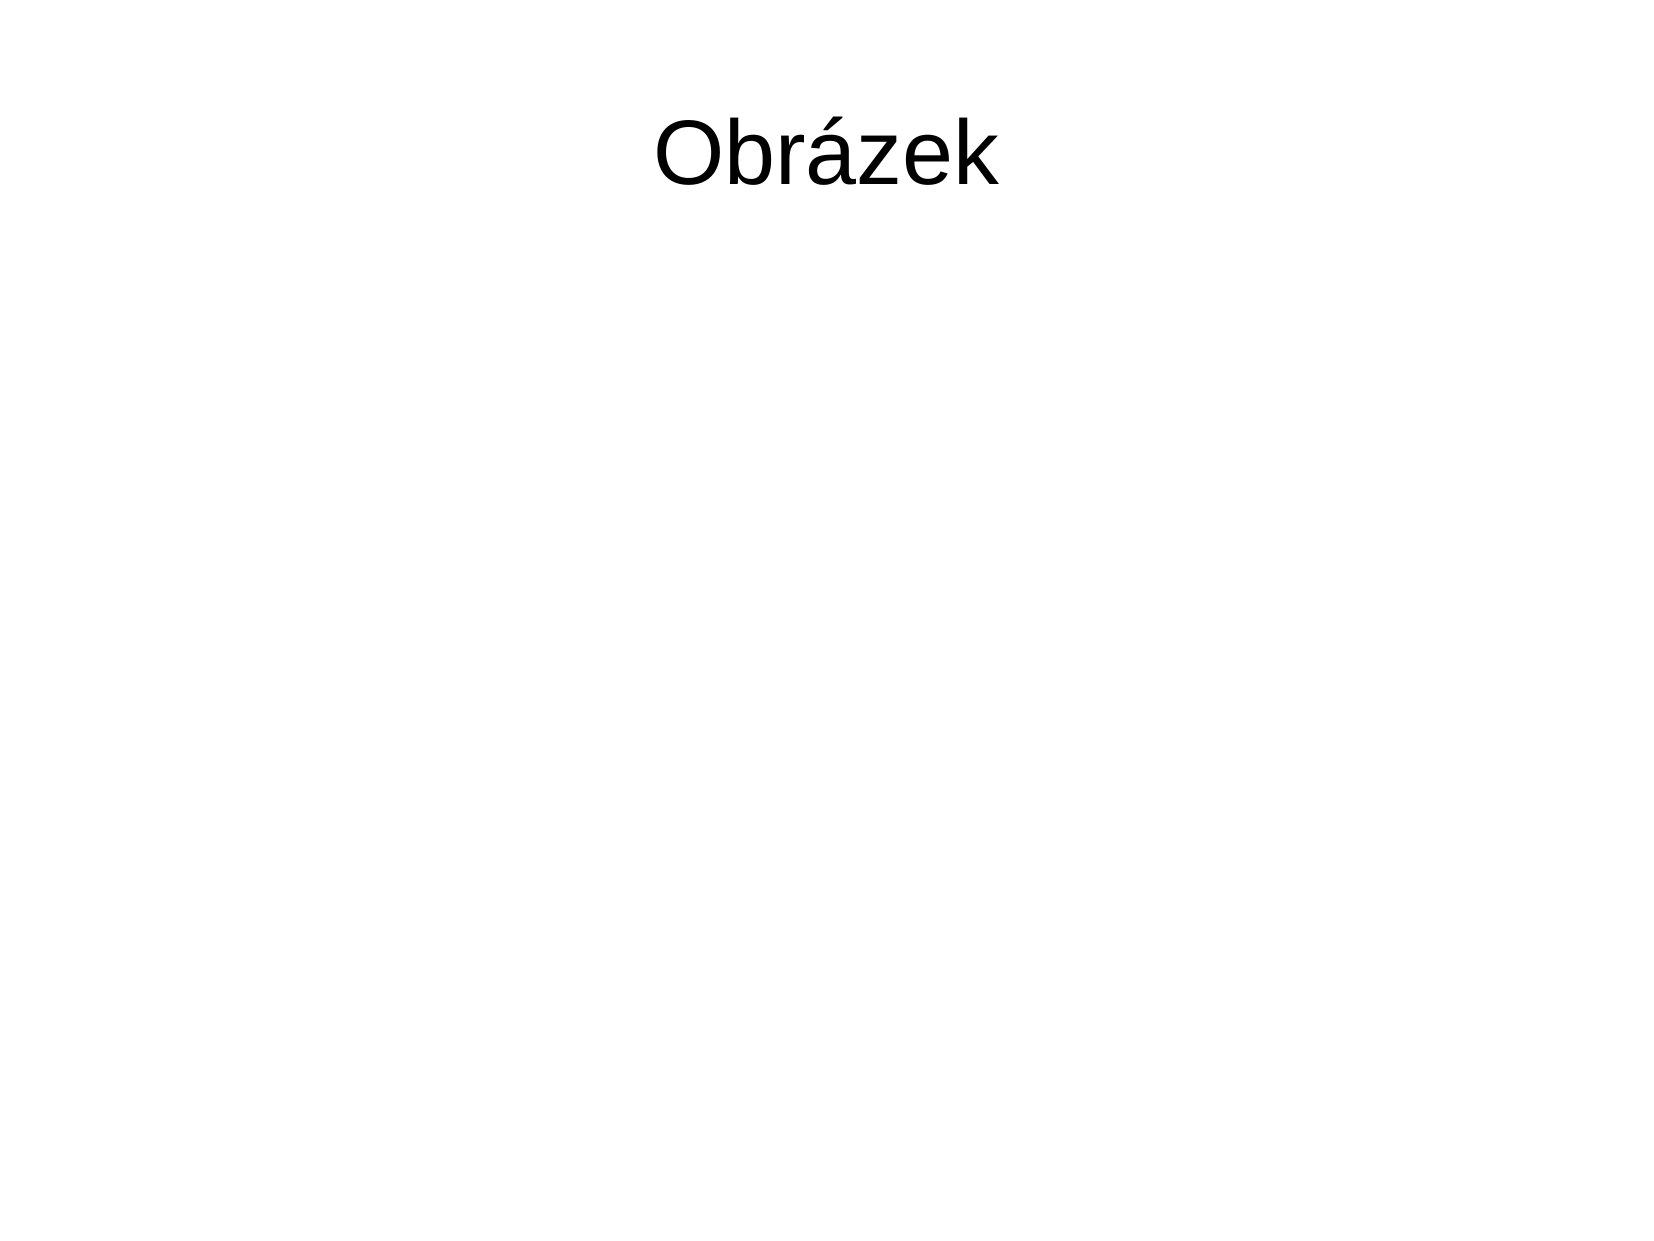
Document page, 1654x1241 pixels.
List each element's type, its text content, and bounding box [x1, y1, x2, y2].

title Obrázek [82, 49, 1571, 257]
